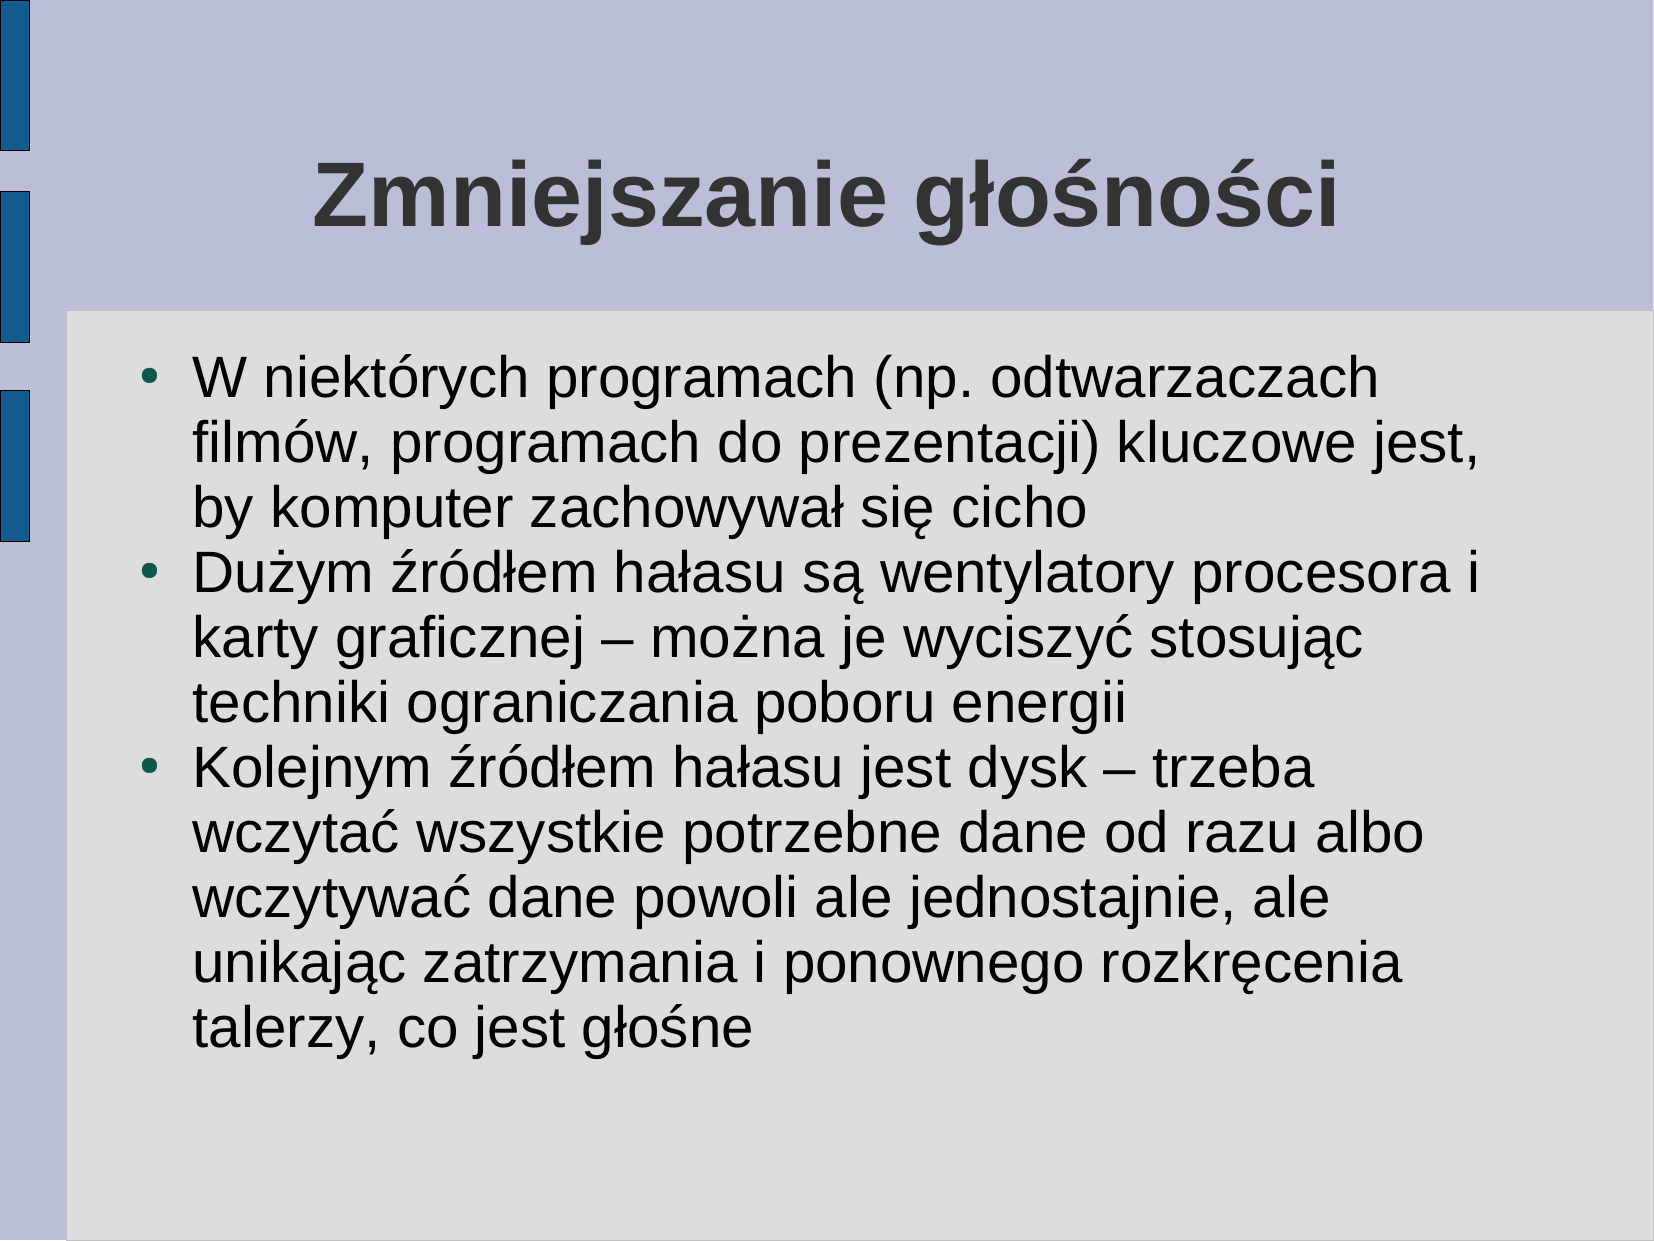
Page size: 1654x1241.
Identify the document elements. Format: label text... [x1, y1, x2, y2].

list W niektórych programach (np. odtwarzaczach filmów, programach do prezentacji) kluczowe jest, by komputer zachowywał się cicho Dużym źródłem hałasu są wentylatory procesora i karty graficznej – można je wyciszyć stosując techniki ograniczania poboru energii Kolejnym źródłem hałasu jest dysk – trzeba wczytać wszystkie potrzebne dane od razu albo wczytywać dane powoli ale jednostajnie, ale unikając zatrzymania i ponownego rozkręcenia talerzy, co jest głośne [121, 344, 1534, 1143]
title Zmniejszanie głośności [121, 91, 1534, 299]
